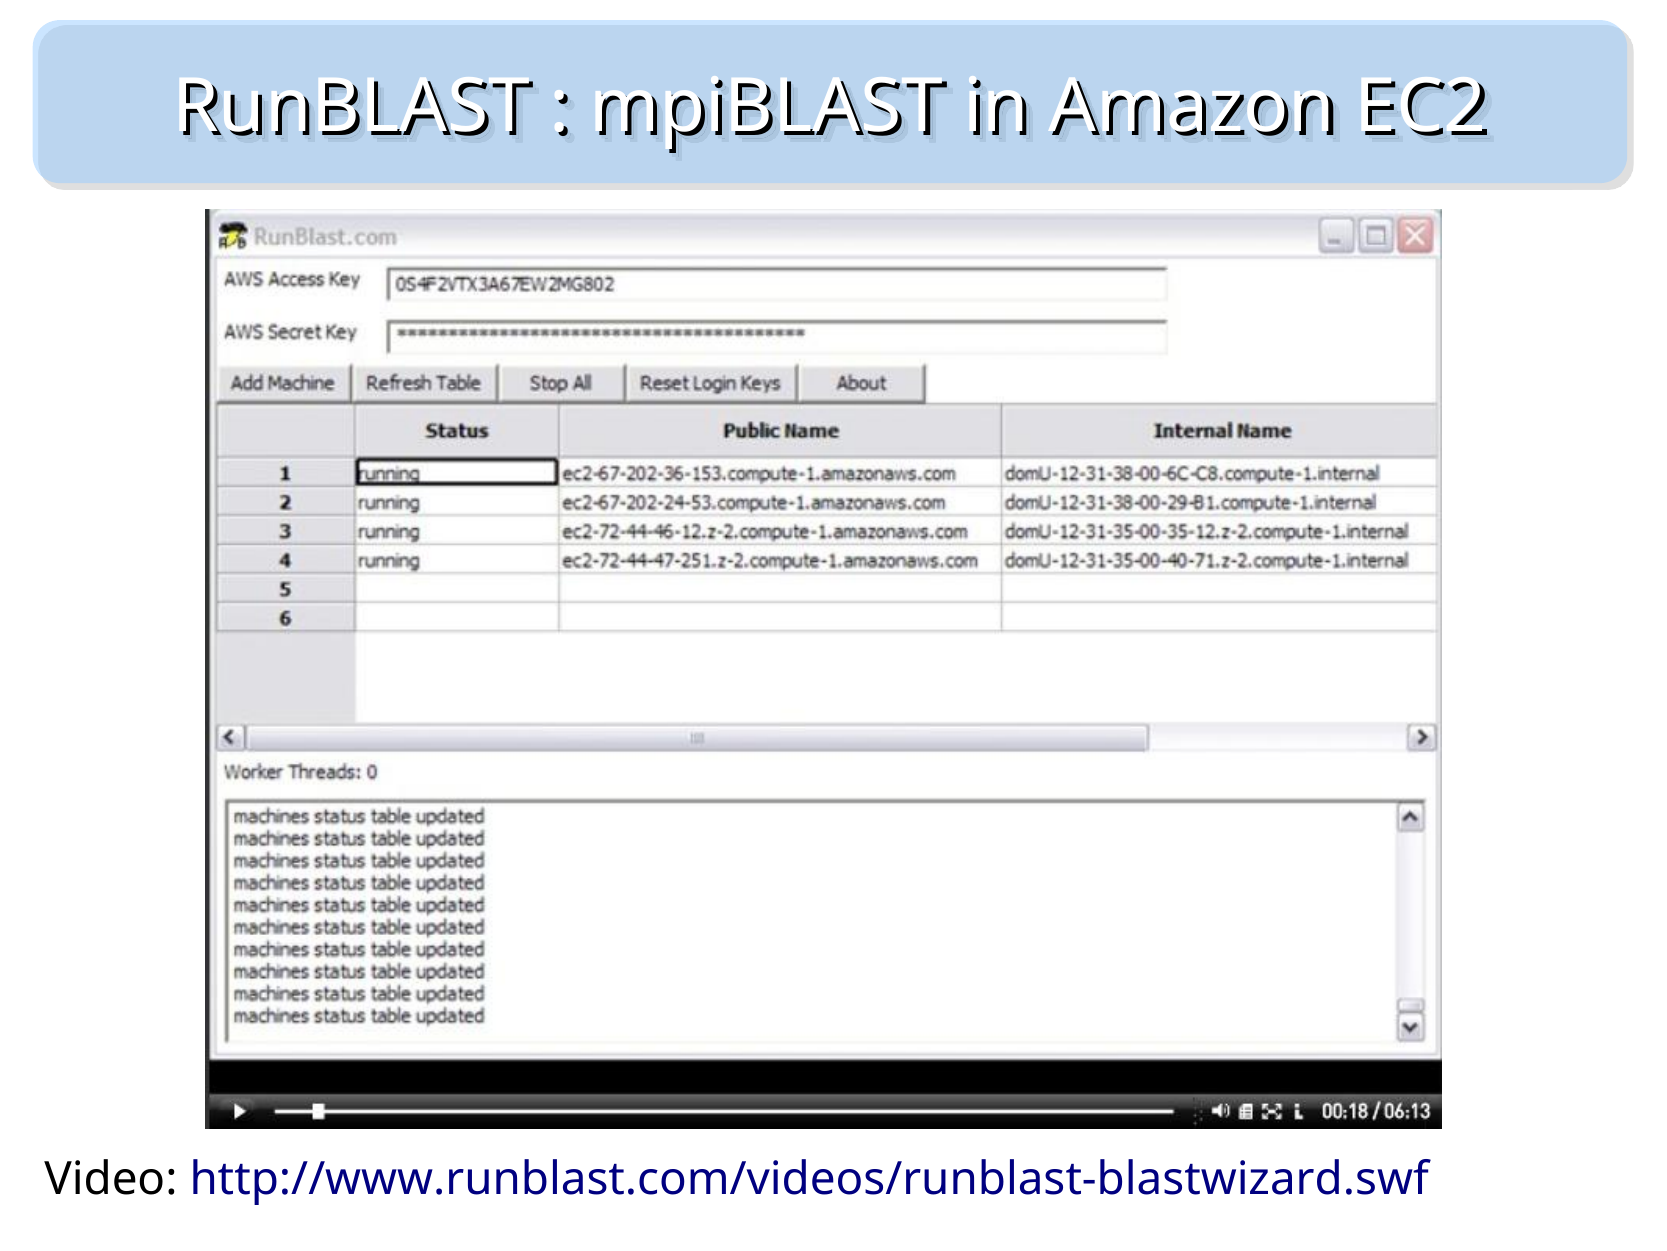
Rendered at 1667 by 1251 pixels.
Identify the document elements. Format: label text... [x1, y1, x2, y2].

text_box Video: http://www.runblast.com/videos/runblast-blastwizard.swf [29, 1141, 1667, 1220]
text_box RunBLAST : mpiBLAST in Amazon EC2 [32, 20, 1628, 184]
picture [205, 209, 1442, 1129]
